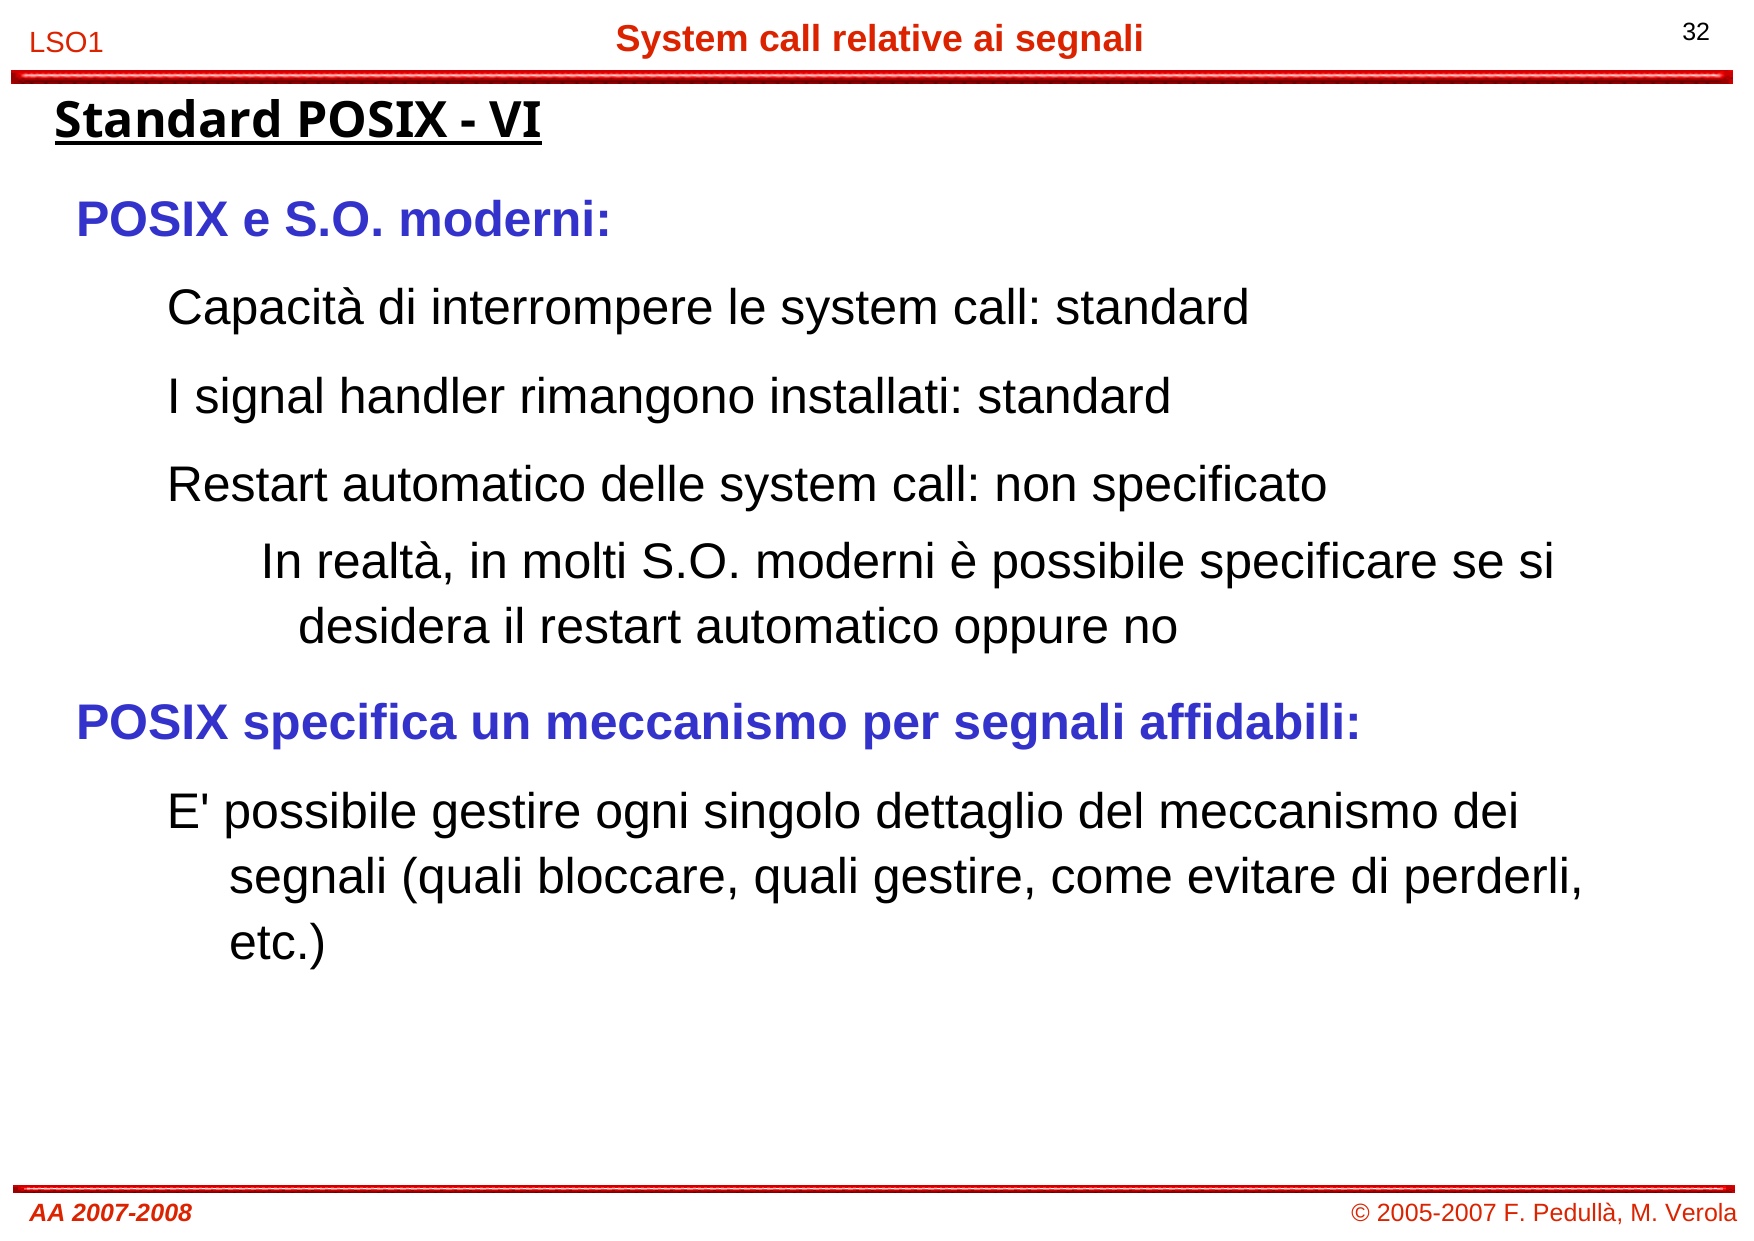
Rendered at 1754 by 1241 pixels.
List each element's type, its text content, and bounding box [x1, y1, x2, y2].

picture [11, 70, 1733, 84]
picture [1696, 1185, 1735, 1193]
list POSIX e S.O. moderni: Capacità di interrompere le system call: standard I signal handler rimangono installati: standard Restart automatico delle system call: non specificato In realtà, in molti S.O. moderni è possibile specificare se si desidera il restart automatico oppure no POSIX specifica un meccanismo per segnali affidabili: E' possibile gestire ogni singolo dettaglio del meccanismo dei segnali (quali bloccare, quali gestire, come evitare di perderli, etc.) [58, 183, 1696, 1241]
title Standard POSIX - VI [40, 72, 1714, 168]
picture [13, 1185, 58, 1193]
